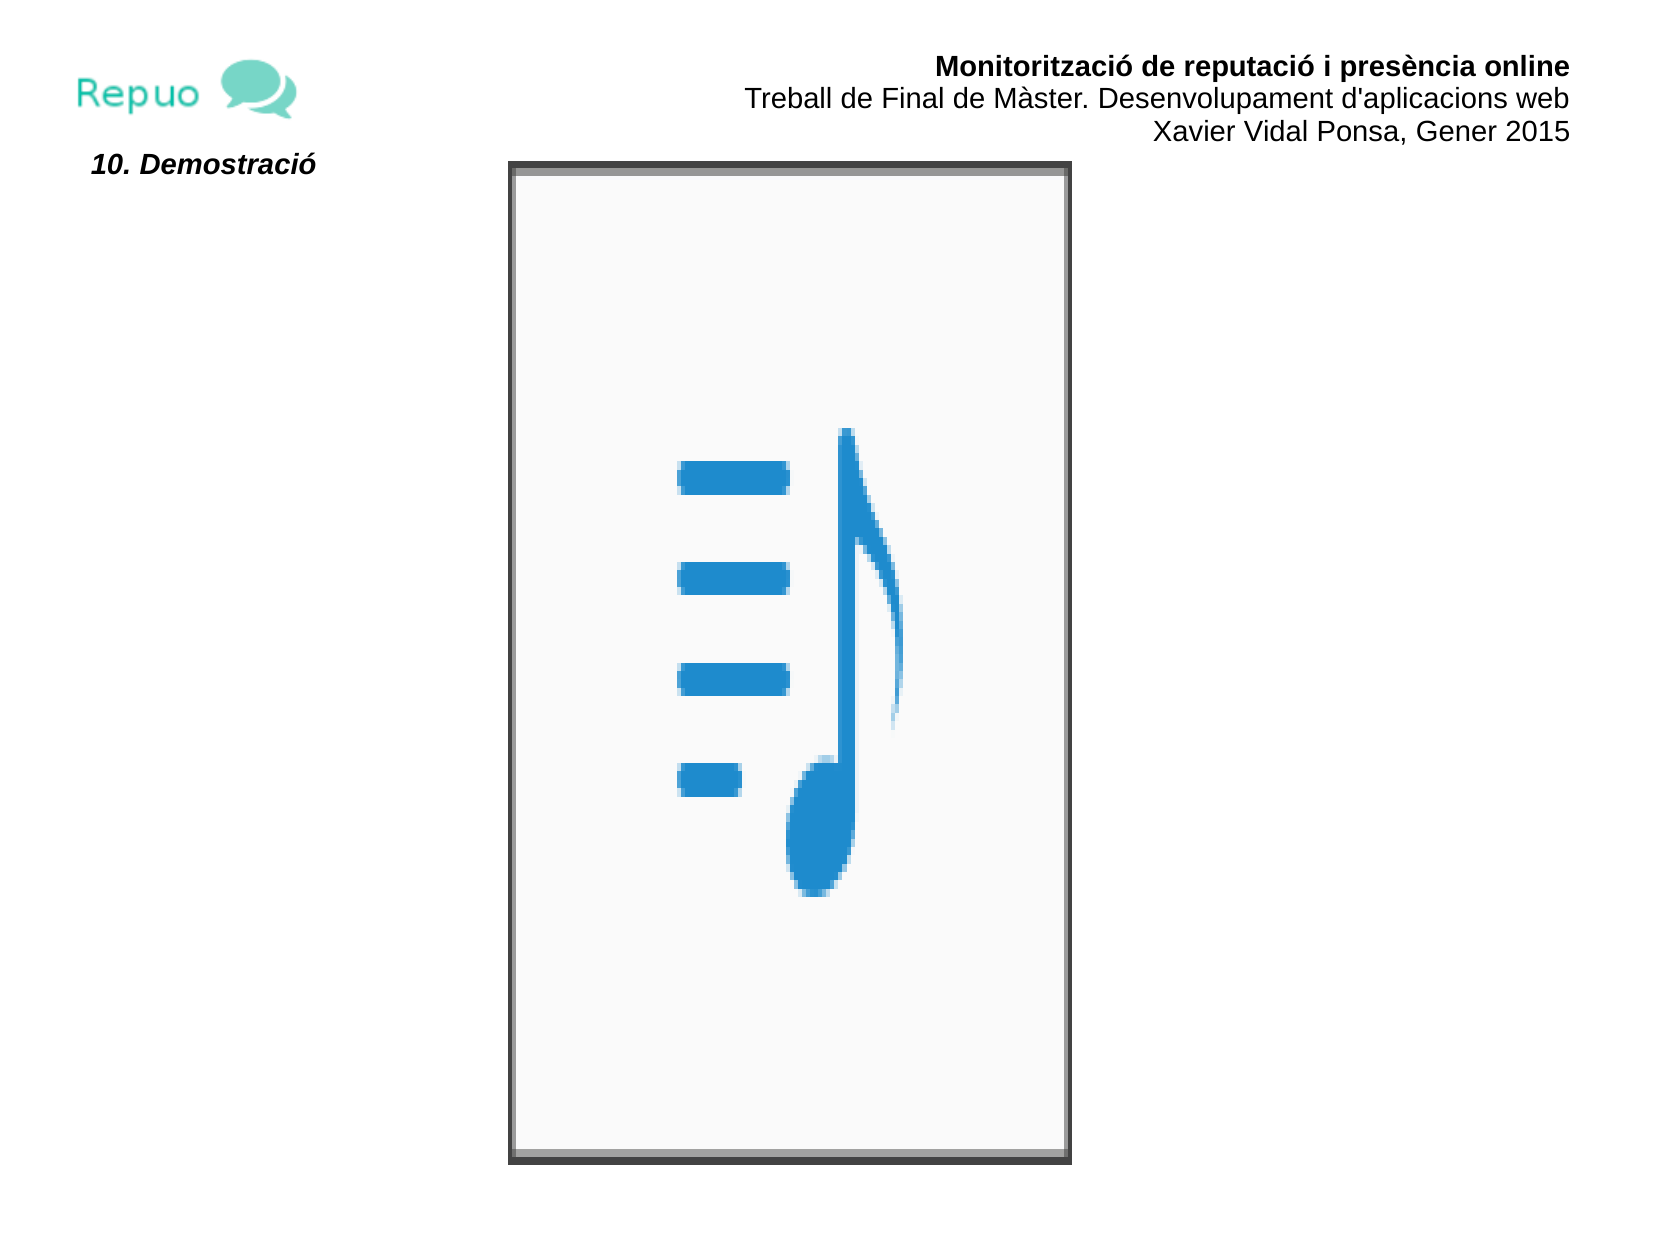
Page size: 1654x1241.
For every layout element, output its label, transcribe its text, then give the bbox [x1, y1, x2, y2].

picture [58, 32, 309, 150]
text_box [507, 159, 1073, 1167]
title Monitorització de reputació i presència online Treball de Final de Màster. Desenvolupament d'aplicacions web Xavier Vidal Ponsa, Gener 2015 10. Demostració [82, 49, 1571, 215]
